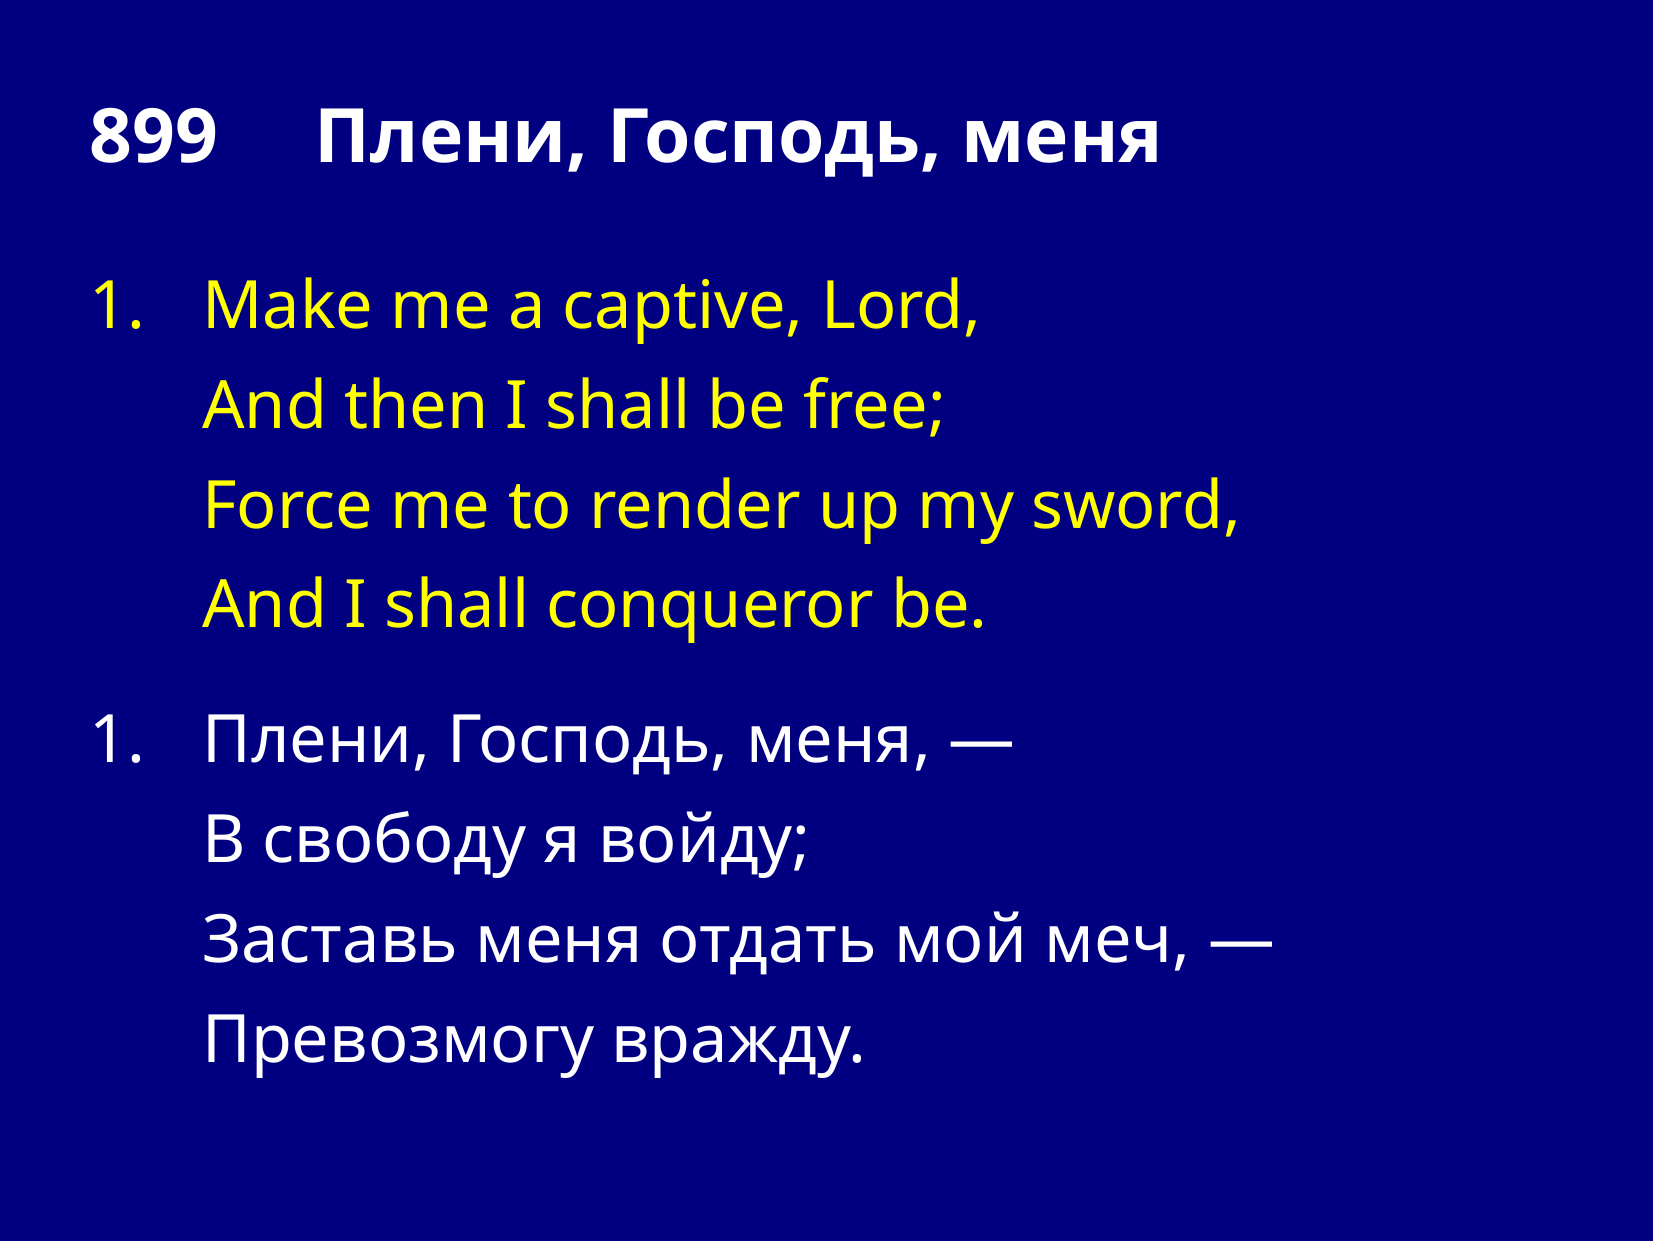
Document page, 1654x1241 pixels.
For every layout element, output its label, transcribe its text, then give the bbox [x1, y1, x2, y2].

text_box 1. Плени, Господь, меня, — В свободу я войду; Заставь меня отдать мой меч, — Превозмогу вражду. [75, 675, 1576, 1163]
text_box 899 Плени, Господь, меня [75, 75, 1576, 188]
text_box 1. Make me a captive, Lord, And then I shall be free; Force me to render up my sword, And I shall conqueror be. [75, 188, 1576, 638]
